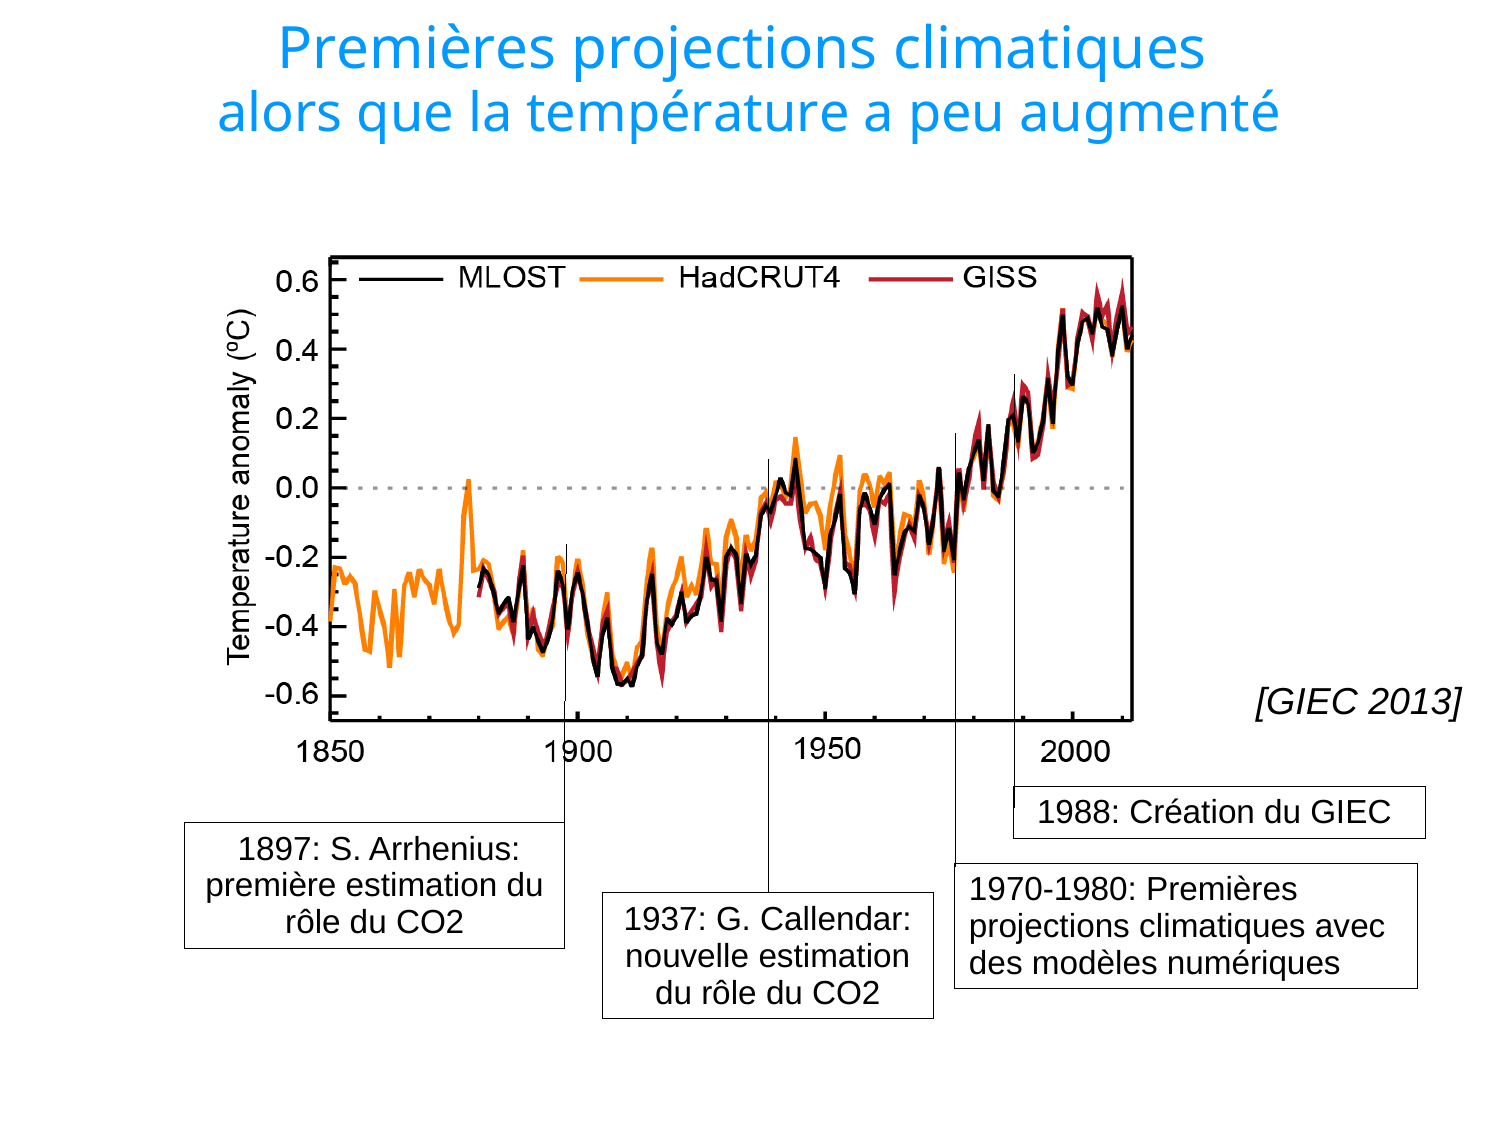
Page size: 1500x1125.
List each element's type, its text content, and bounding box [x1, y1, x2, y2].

text_box 1970-1980: Premières projections climatiques avec des modèles numériques [954, 863, 1418, 989]
title Premières projections climatiques alors que la température a peu augmenté [74, 10, 1425, 153]
text_box 1988: Création du GIEC [1013, 786, 1426, 839]
text_box 1897: S. Arrhenius: première estimation du rôle du CO2 [184, 822, 565, 949]
text_box [GIEC 2013] [1120, 673, 1477, 730]
text_box 1937: G. Callendar: nouvelle estimation du rôle du CO2 [602, 892, 934, 1019]
picture [219, 239, 1149, 770]
